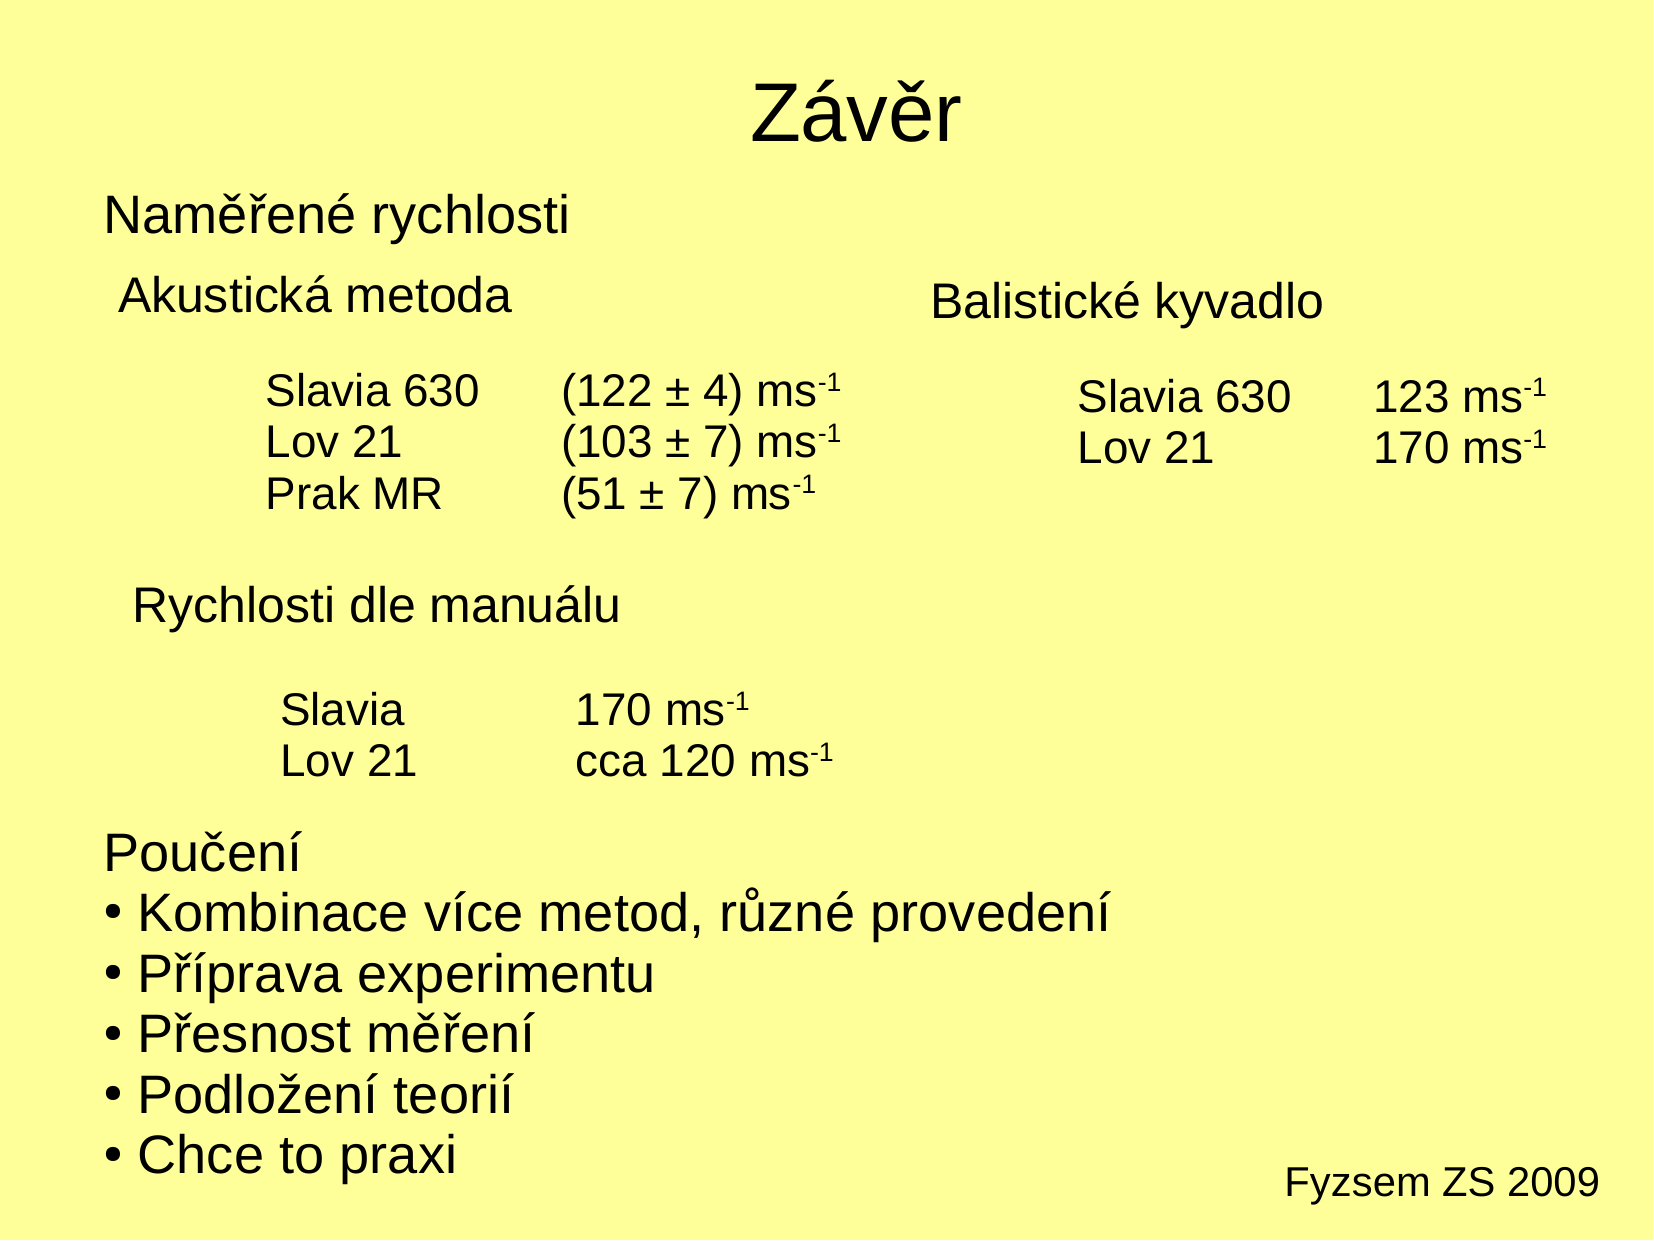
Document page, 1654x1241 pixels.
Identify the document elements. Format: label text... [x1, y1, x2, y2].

text_box Poučení Kombinace více metod, různé provedení Příprava experimentu Přesnost měření Podložení teorií Chce to praxi [88, 814, 1506, 1241]
text_box Fyzsem ZS 2009 [1506, 1151, 1625, 1214]
text_box Rychlosti dle manuálu Slavia 170 ms-1 Lov 21 cca 120 ms-1 [118, 569, 849, 798]
text_box Balistické kyvadlo Slavia 630 123 ms-1 Lov 21 170 ms-1 [915, 265, 1562, 485]
text_box Akustická metoda Slavia 630 (122 ± 4) ms-1 Lov 21 (103 ± 7) ms-1 Prak MR (51 ± 7) ms-1 [103, 260, 857, 532]
text_box Naměřené rychlosti [88, 177, 1506, 573]
text_box Závěr [383, 59, 1329, 167]
